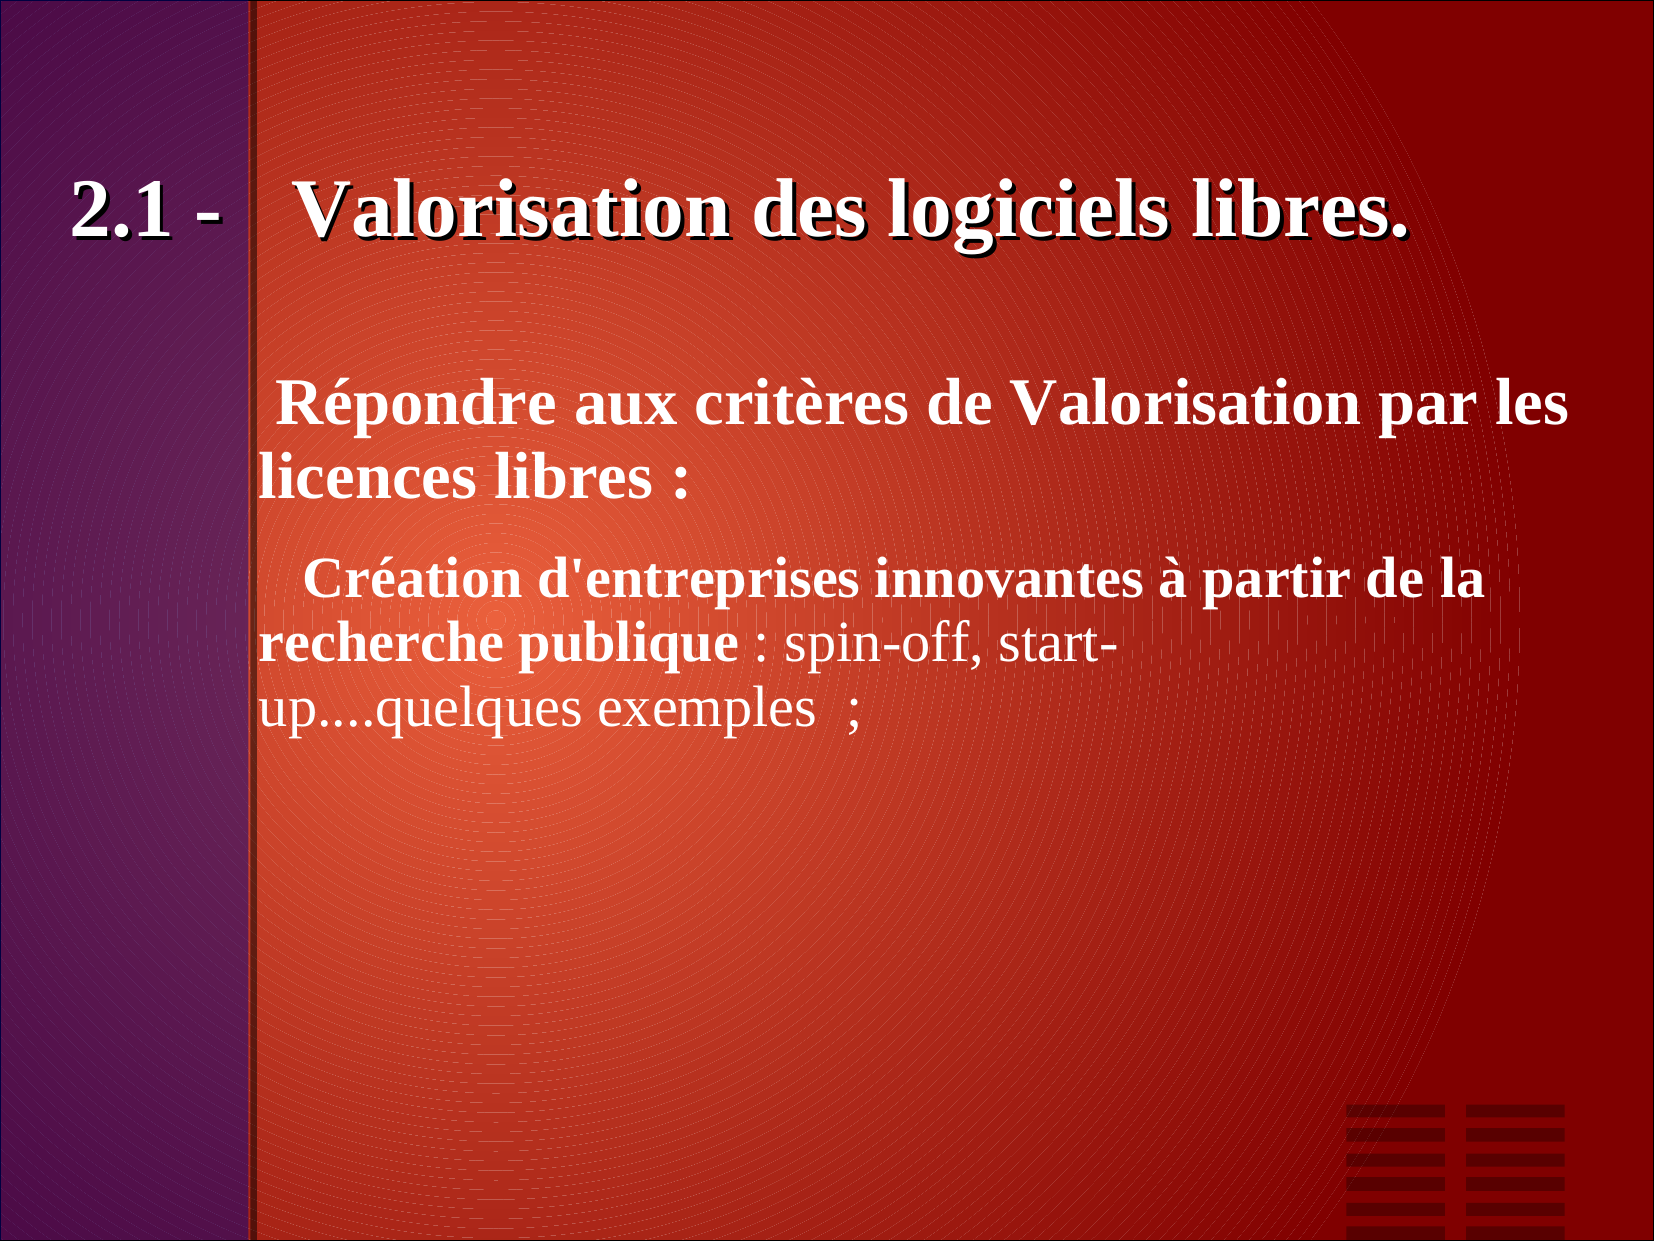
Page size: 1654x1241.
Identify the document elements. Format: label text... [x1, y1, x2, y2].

text_box Répondre aux critères de Valorisation par les licences libres : Création d'entreprises innovantes à partir de la recherche publique : spin-off, start- up....quelques exemples ; [255, 361, 1599, 1201]
title 2.1 - Valorisation des logiciels libres. [69, 104, 1604, 176]
subtitle [38, 176, 1611, 1241]
